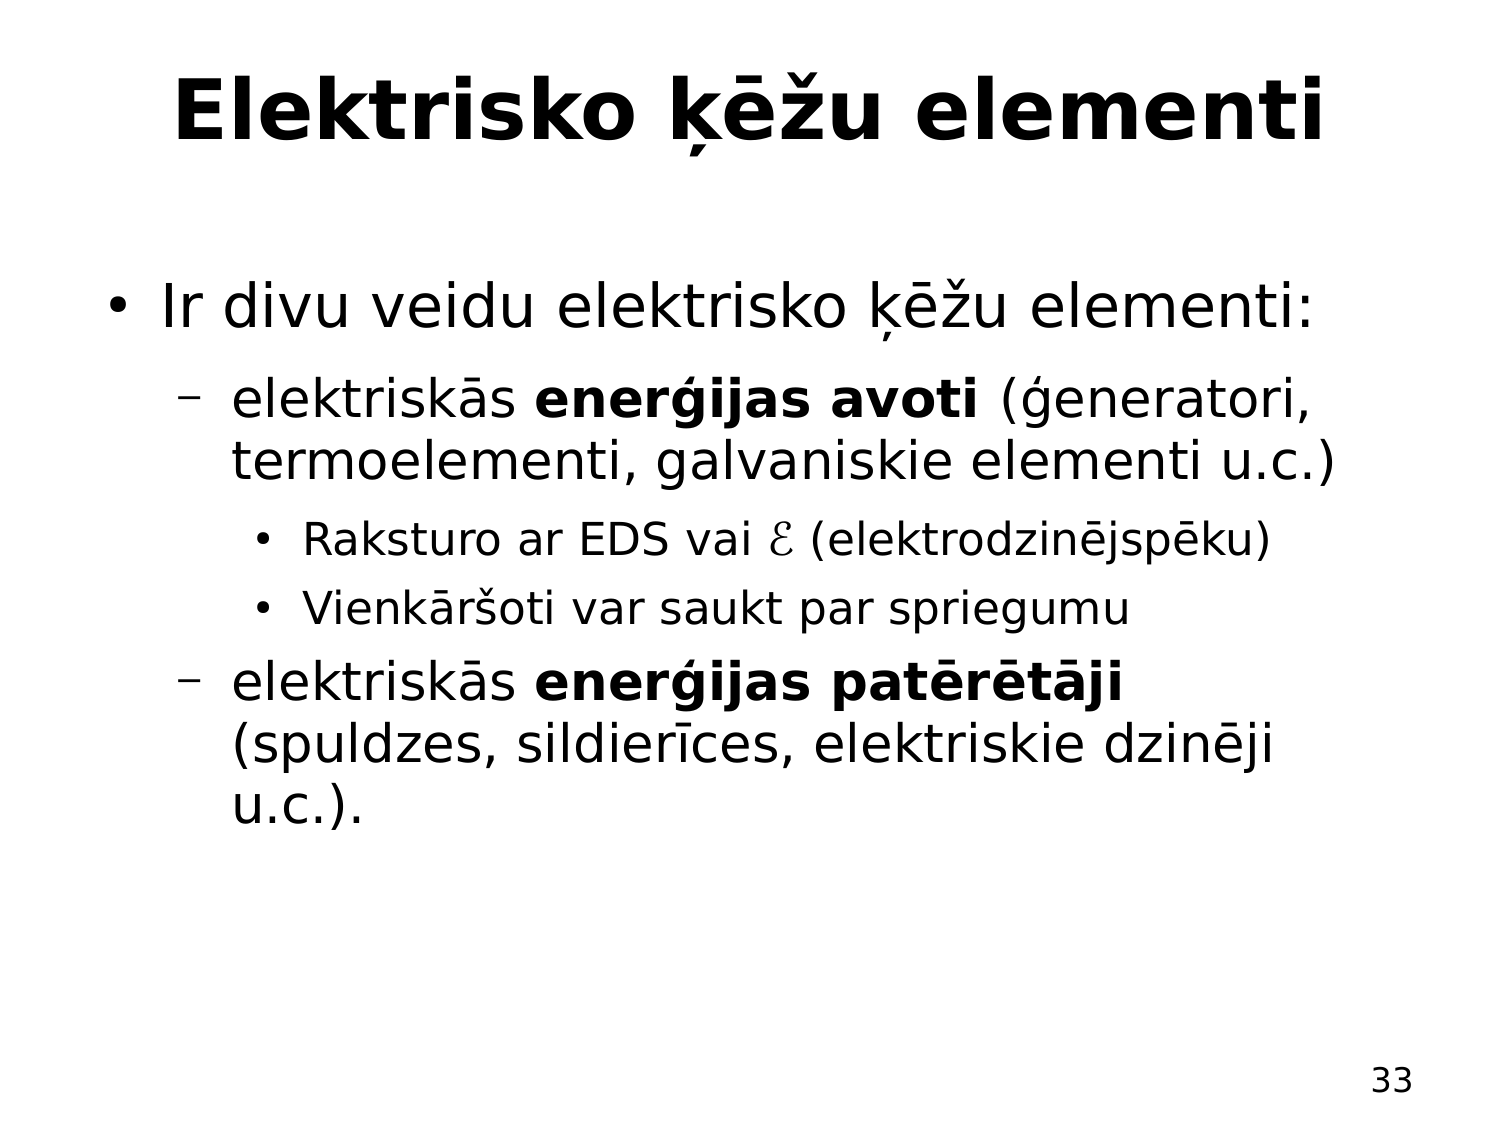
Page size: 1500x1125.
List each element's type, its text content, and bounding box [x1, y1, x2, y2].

list Ir divu veidu elektrisko ķēžu elementi: elektriskās enerģijas avoti (ģeneratori, termoelementi, galvaniskie elementi u.c.) Raksturo ar EDS vai ℰ (elektrodzinējspēku) Vienkāršoti var saukt par spriegumu elektriskās enerģijas patērētāji (spuldzes, sildierīces, elektriskie dzinēji u.c.). [75, 263, 1425, 916]
title Elektrisko ķēžu elementi [75, 44, 1425, 177]
